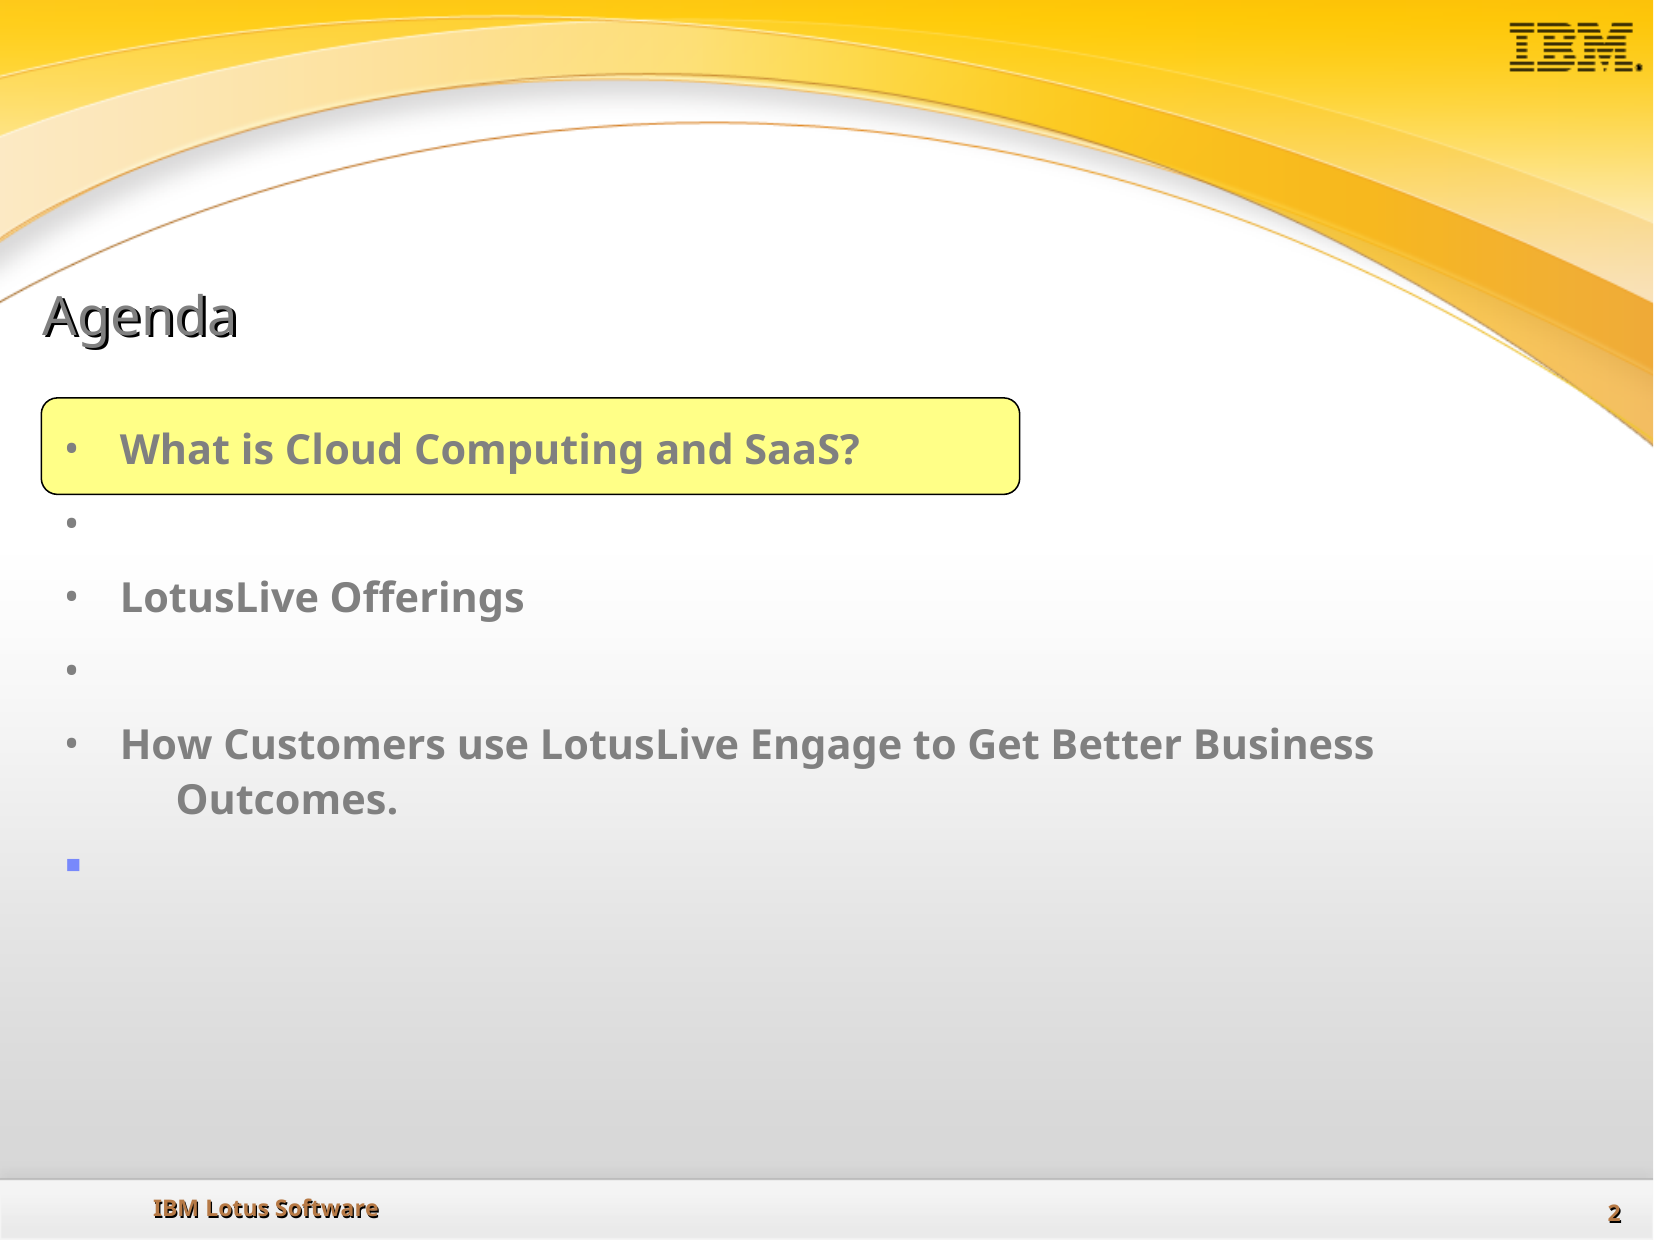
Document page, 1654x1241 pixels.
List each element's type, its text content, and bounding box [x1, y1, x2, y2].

footer IBM Lotus Software [138, 1185, 731, 1236]
text_box [41, 397, 1020, 495]
text_box What is Cloud Computing and SaaS? LotusLive Offerings How Customers use LotusLive Engage to Get Better Business Outcomes. [63, 420, 1470, 1126]
text_box Agenda [27, 267, 1519, 361]
picture [0, 0, 1654, 1240]
